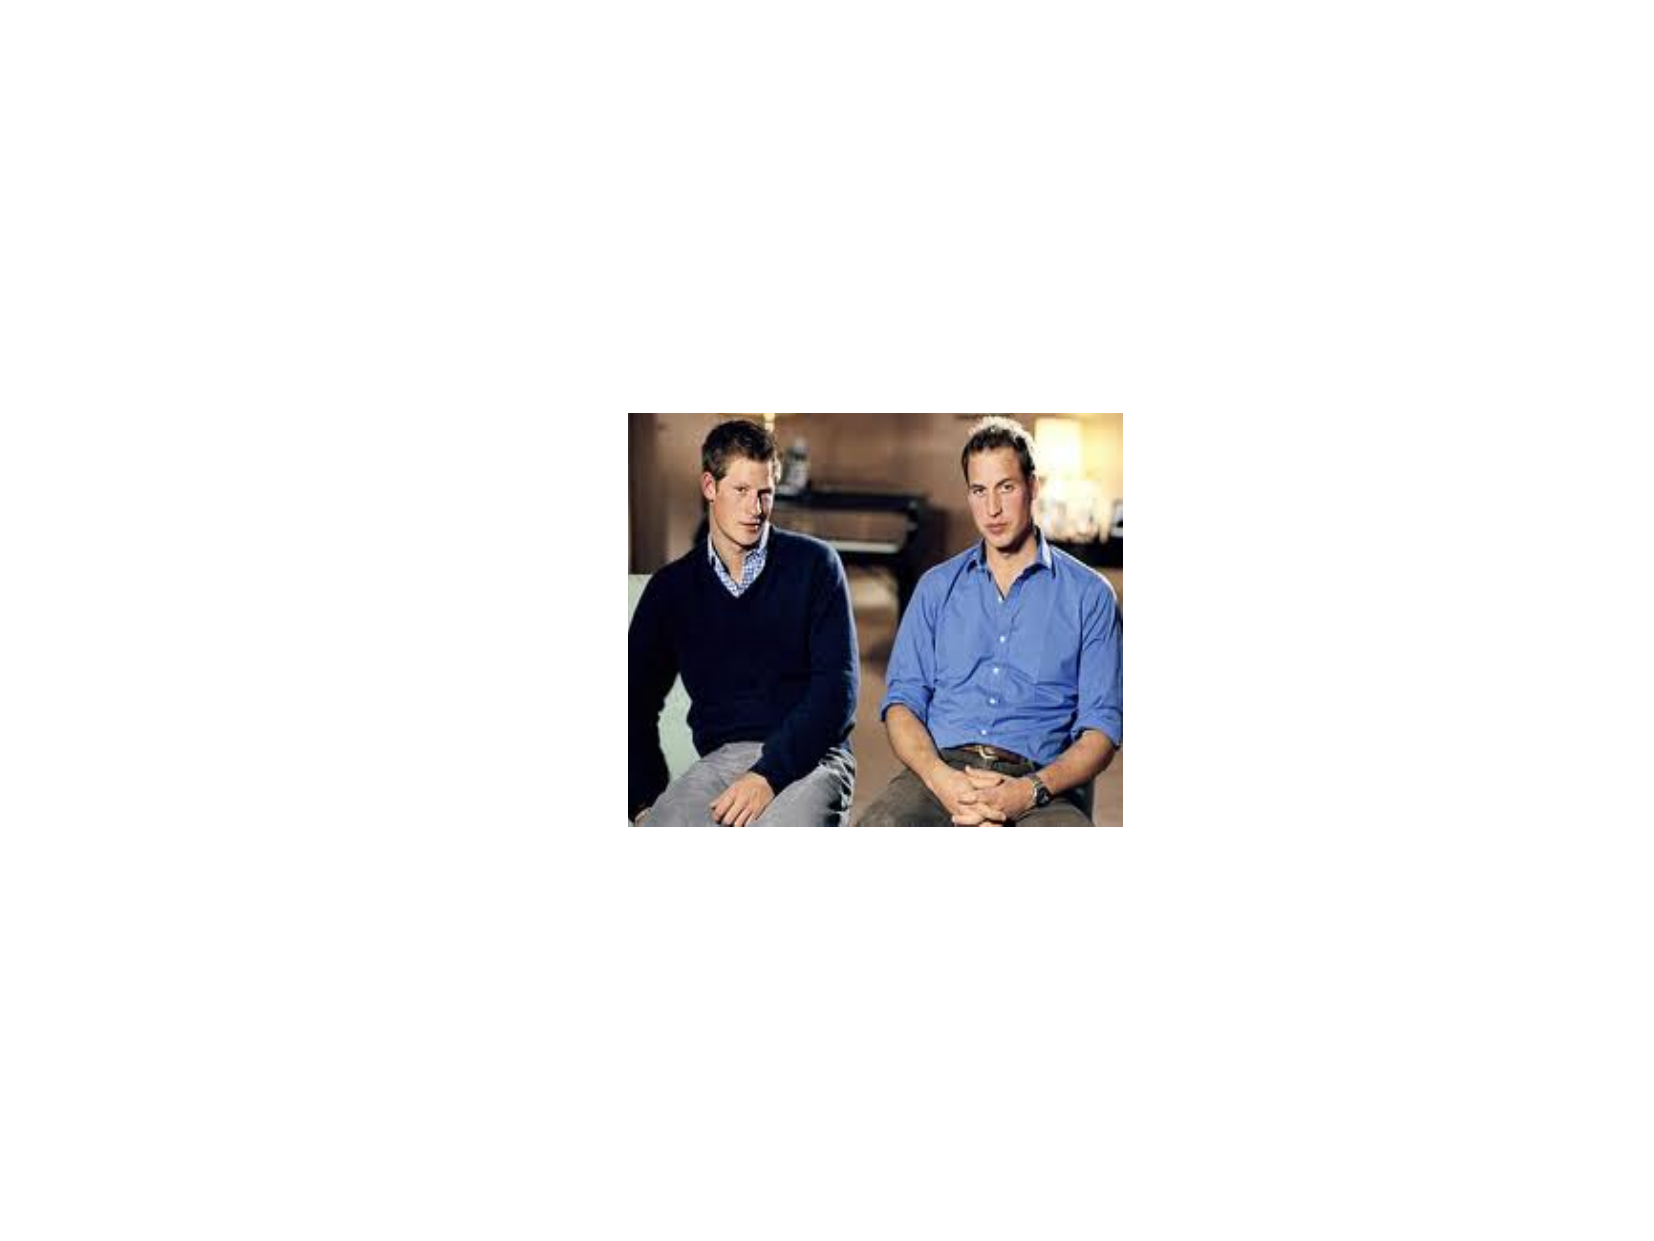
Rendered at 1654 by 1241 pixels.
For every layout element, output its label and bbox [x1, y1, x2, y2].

picture [628, 413, 1123, 827]
